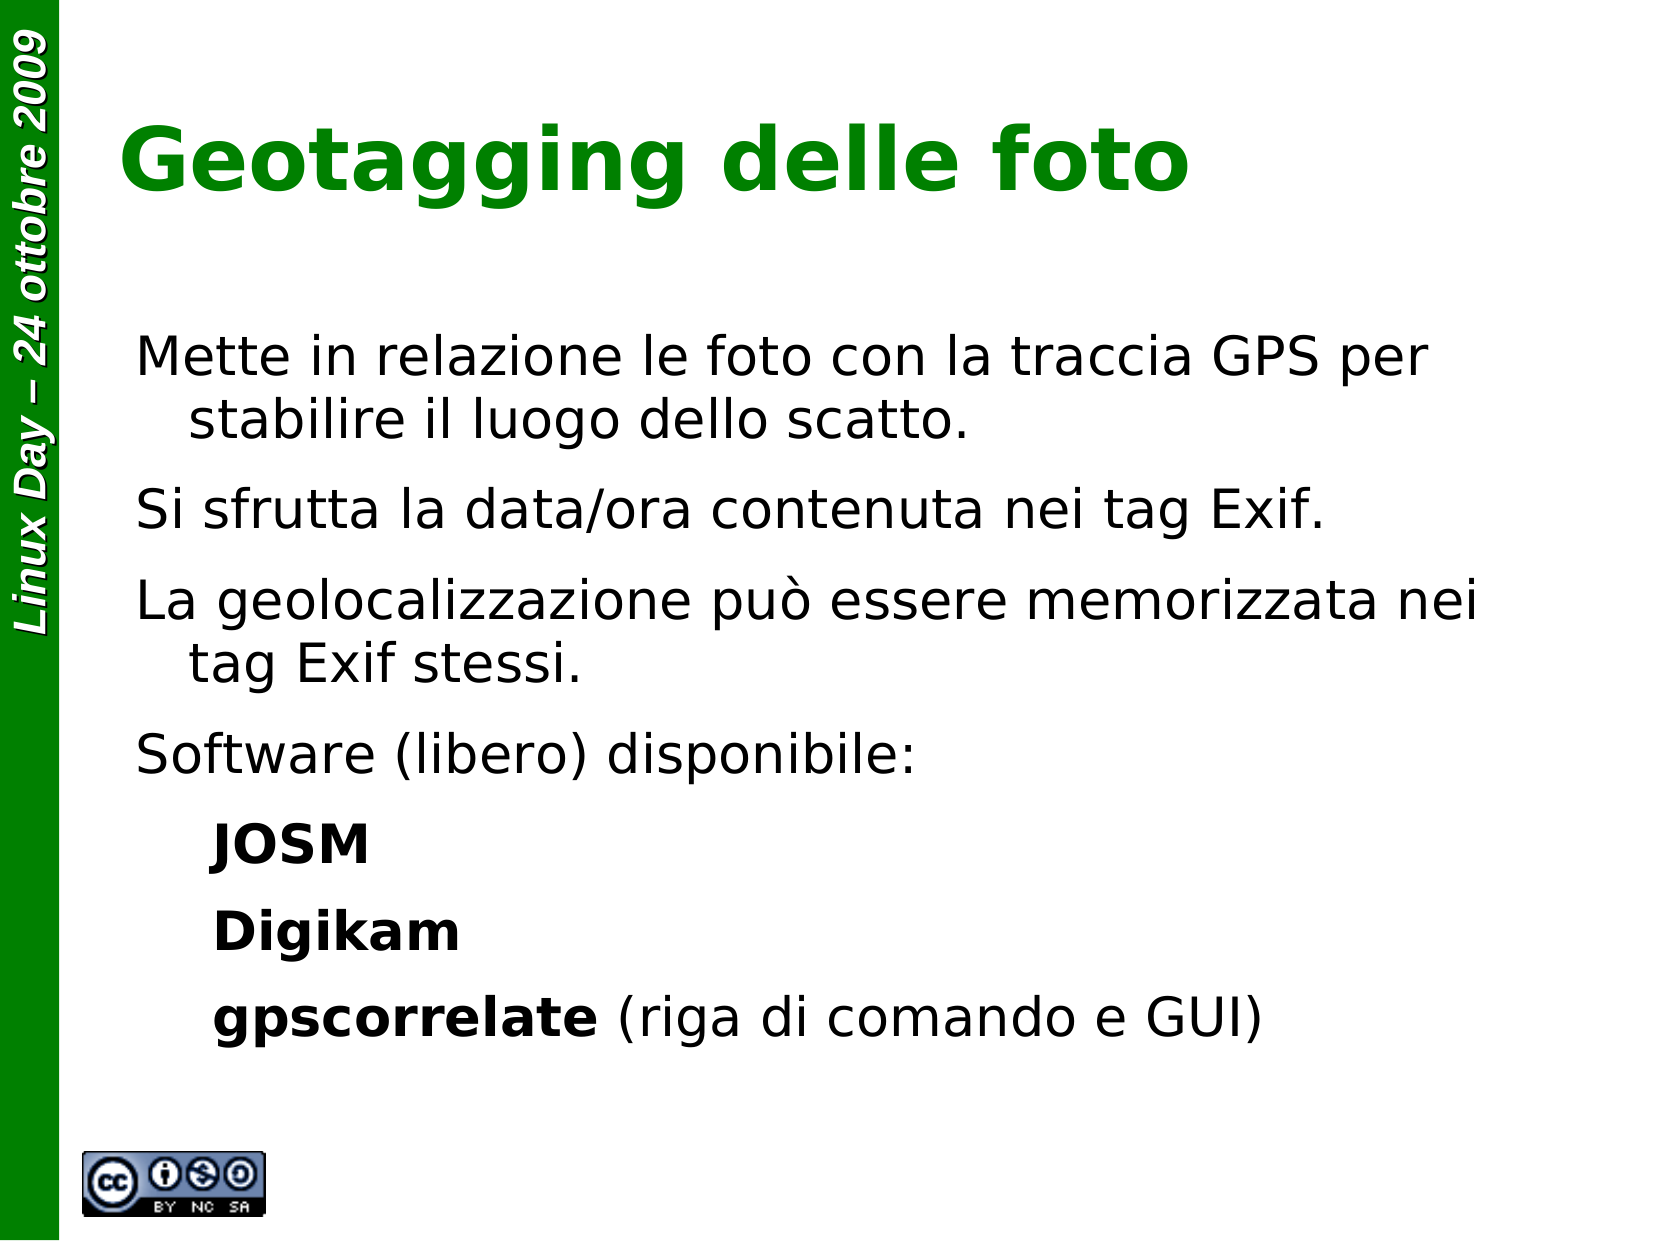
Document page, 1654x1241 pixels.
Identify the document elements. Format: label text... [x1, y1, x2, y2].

list Mette in relazione le foto con la traccia GPS per stabilire il luogo dello scatto. Si sfrutta la data/ora contenuta nei tag Exif. La geolocalizzazione può essere memorizzata nei tag Exif stessi. Software (libero) disponibile: JOSM Digikam gpscorrelate (riga di comando e GUI) [118, 324, 1565, 1077]
picture [82, 1151, 266, 1217]
title Geotagging delle foto [118, 64, 1536, 257]
